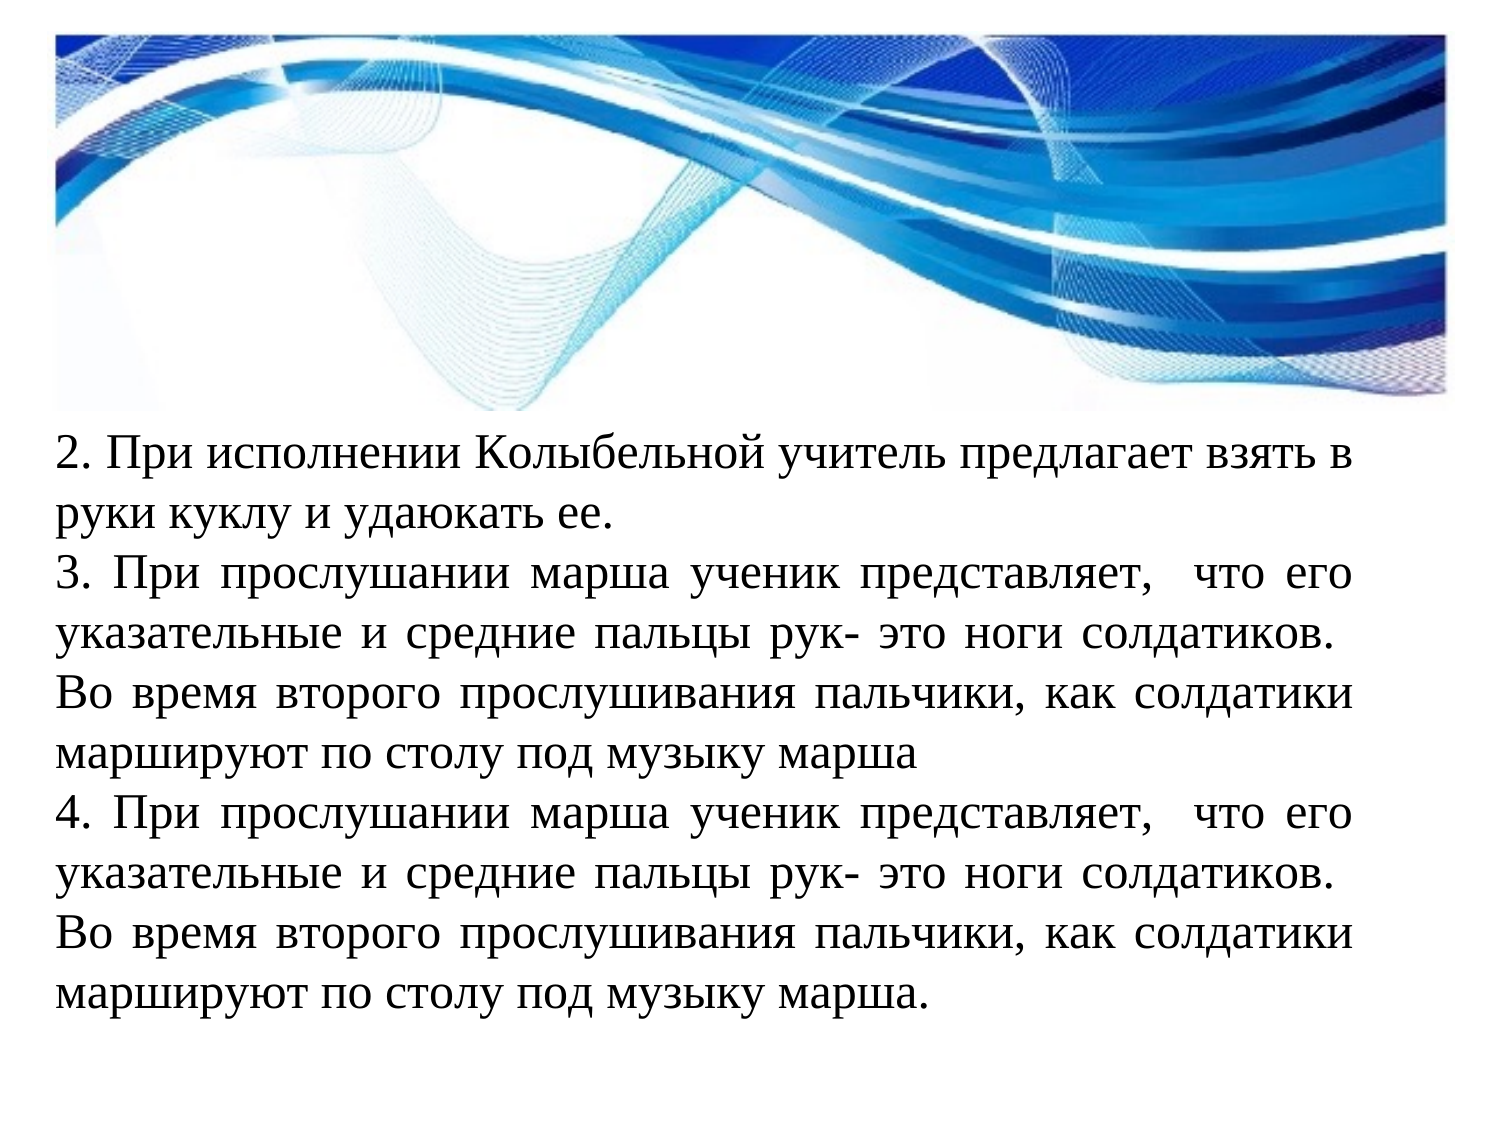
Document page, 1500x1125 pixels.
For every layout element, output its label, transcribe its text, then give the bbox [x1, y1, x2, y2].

picture [47, 31, 1455, 411]
text_box 2. При исполнении Колыбельной учитель предлагает взять в руки куклу и удаюкать ее. 3. При прослушании марша ученик представляет, что его указательные и средние пальцы рук- это ноги солдатиков. Во время второго прослушивания пальчики, как солдатики маршируют по столу под музыку марша 4. При прослушании марша ученик представляет, что его указательные и средние пальцы рук- это ноги солдатиков. Во время второго прослушивания пальчики, как солдатики маршируют по столу под музыку марша. [40, 411, 1369, 1125]
